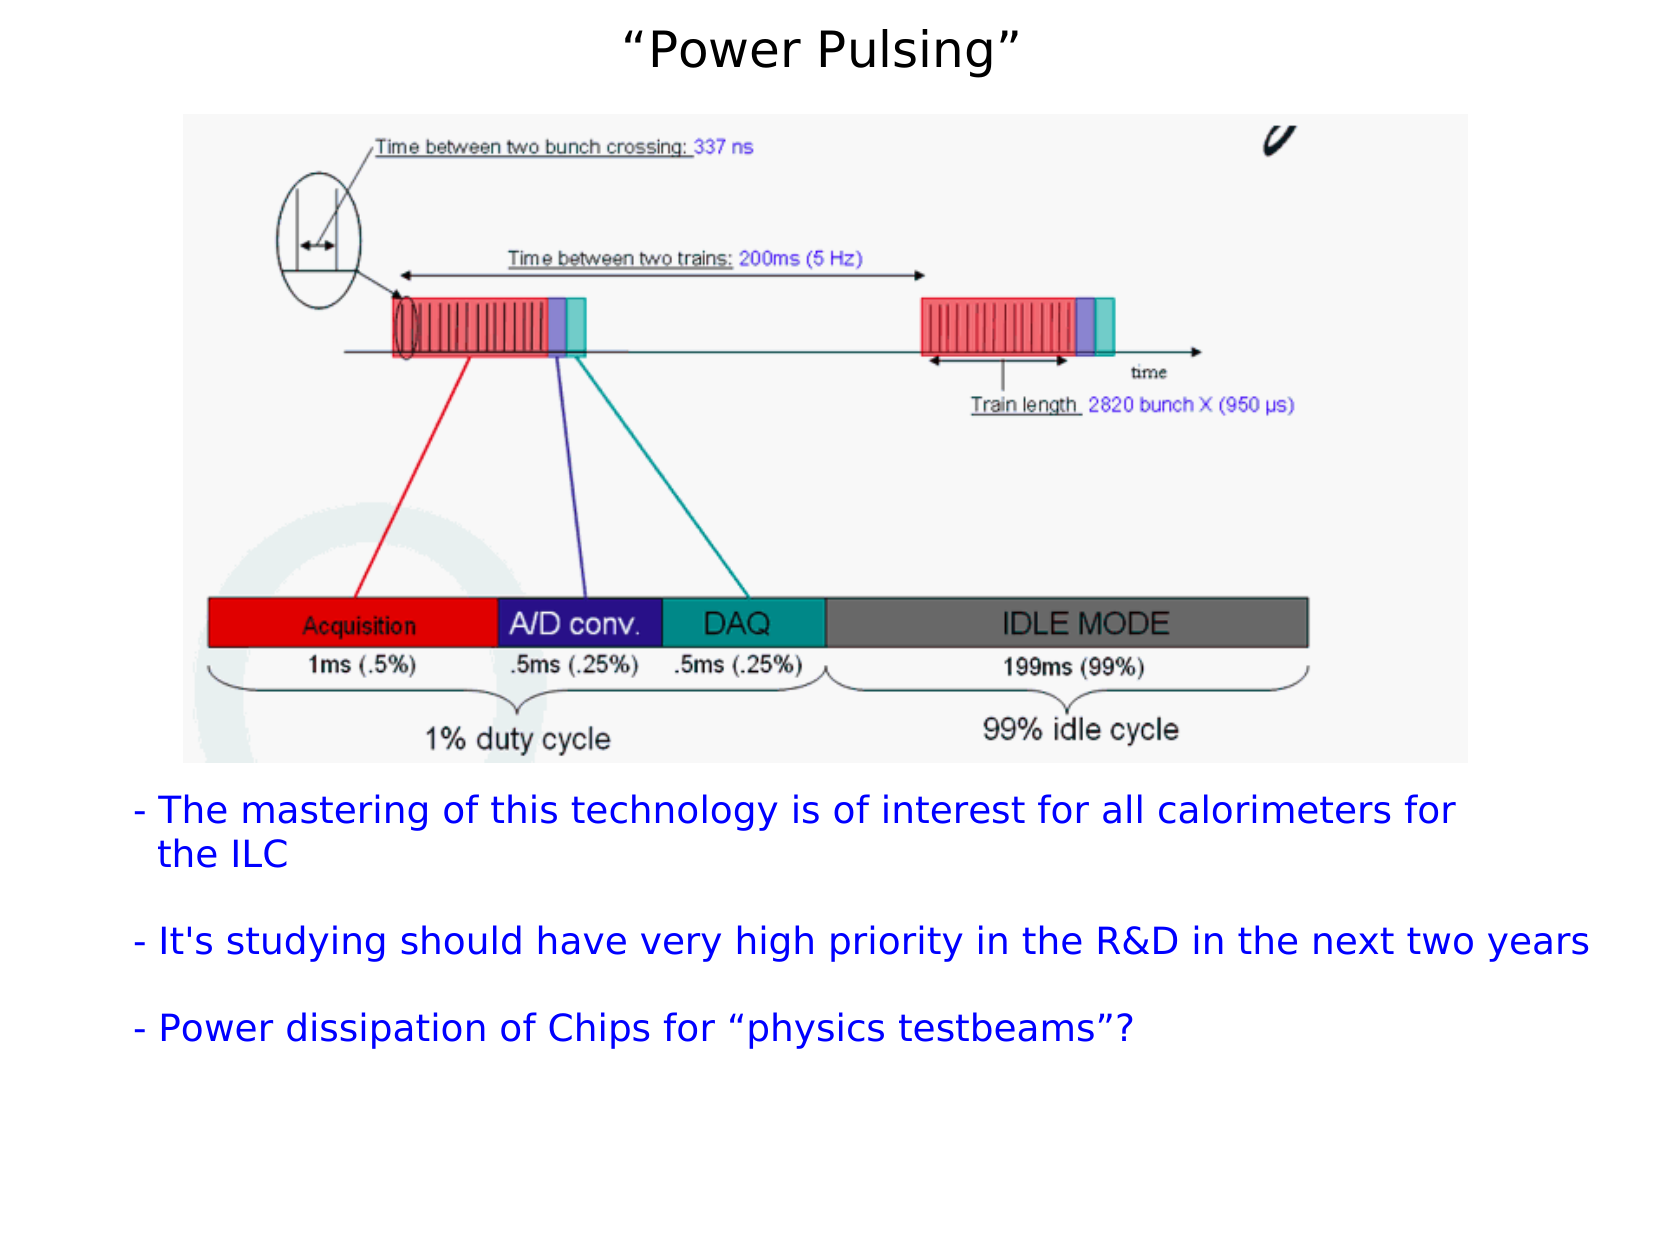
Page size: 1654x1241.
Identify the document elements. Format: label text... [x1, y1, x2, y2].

text_box “Power Pulsing” [415, 13, 1309, 87]
text_box - The mastering of this technology is of interest for all calorimeters for the ILC - It's studying should have very high priority in the R&D in the next two years - Power dissipation of Chips for “physics testbeams”? [118, 781, 1575, 1145]
picture [183, 114, 1468, 763]
